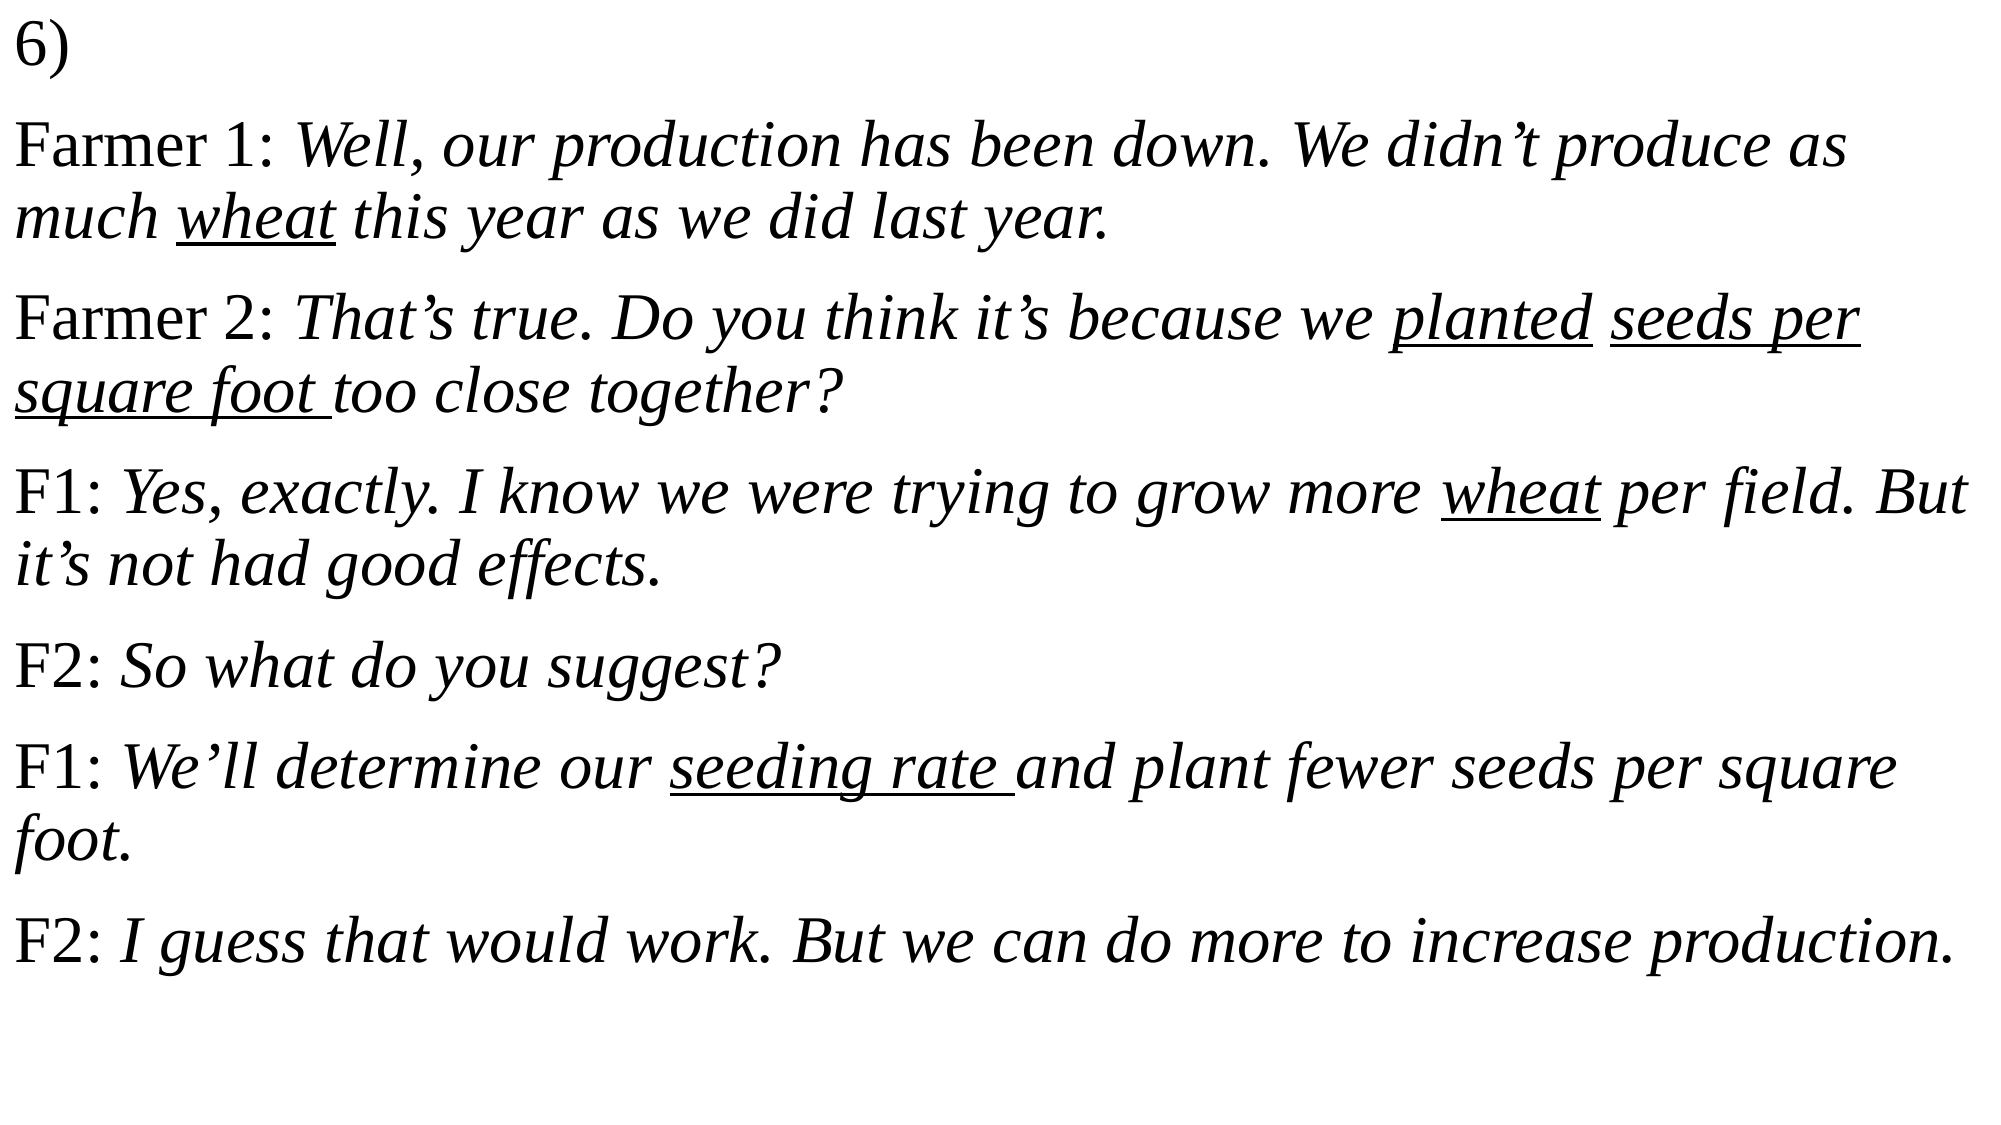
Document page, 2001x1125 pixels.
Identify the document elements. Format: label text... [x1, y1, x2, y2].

list 6) Farmer 1: Well, our production has been down. We didn’t produce as much wheat this year as we did last year. Farmer 2: That’s true. Do you think it’s because we planted seeds per square foot too close together? F1: Yes, exactly. I know we were trying to grow more wheat per field. But it’s not had good effects. F2: So what do you suggest? F1: We’ll determine our seeding rate and plant fewer seeds per square foot. F2: I guess that would work. But we can do more to increase production. [0, 0, 2000, 1125]
